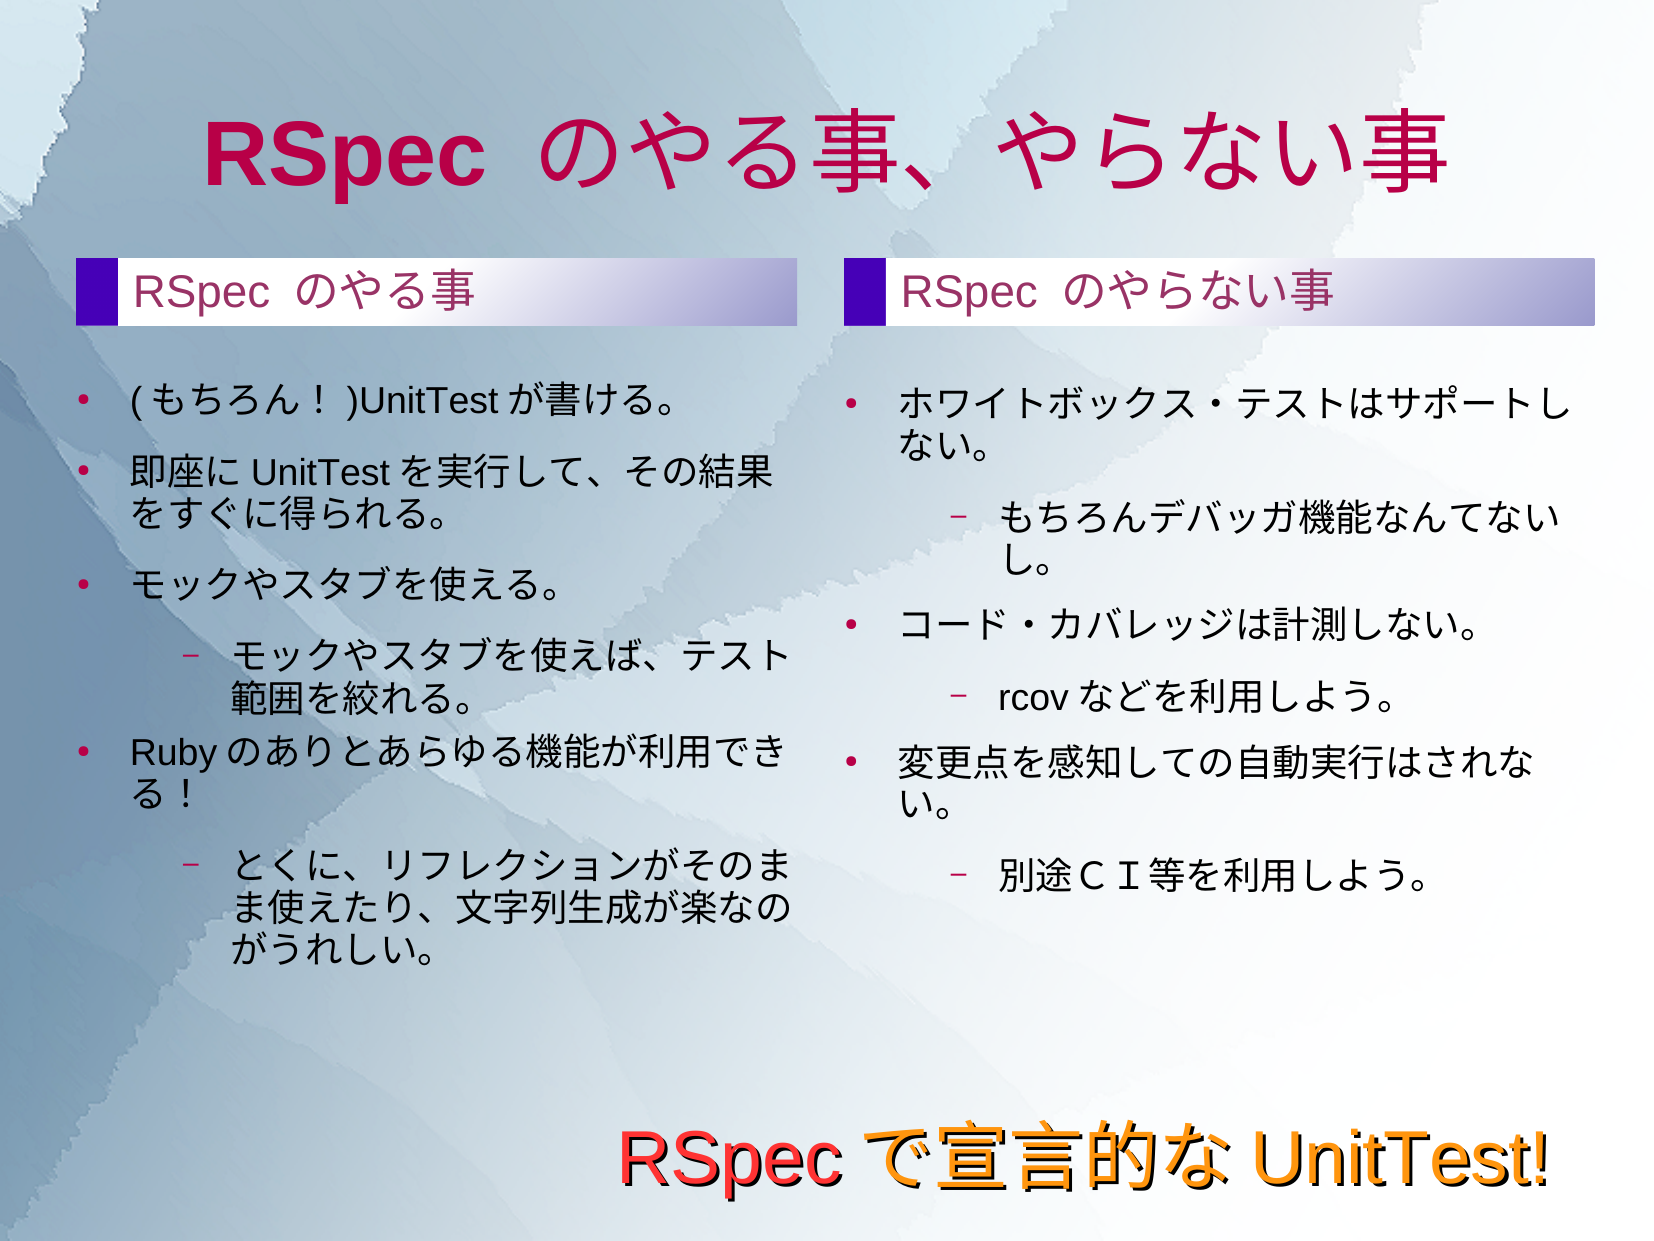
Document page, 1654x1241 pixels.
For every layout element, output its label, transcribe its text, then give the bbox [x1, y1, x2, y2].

text_box RSpec のやる事 [118, 258, 798, 325]
picture [0, 0, 1654, 1241]
list (もちろん！)UnitTestが書ける。 即座にUnitTestを実行して、その結果をすぐに得られる。 モックやスタブを使える。 モックやスタブを使えば、テスト範囲を絞れる。 Rubyのありとあらゆる機能が利用できる！ とくに、リフレクションがそのまま使えたり、文字列生成が楽なのがうれしい。 [59, 379, 798, 972]
text_box RSpec のやらない事 [885, 258, 1595, 325]
text_box RSpecで宣言的なUnitTest! [561, 1107, 1565, 1207]
title RSpec のやる事、やらない事 [82, 57, 1572, 250]
list ホワイトボックス・テストはサポートしない。 もちろんデバッガ機能なんてないし。 コード・カバレッジは計測しない。 rcovなどを利用しよう。 変更点を感知しての自動実行はされない。 別途ＣＩ等を利用しよう。 [826, 383, 1595, 898]
